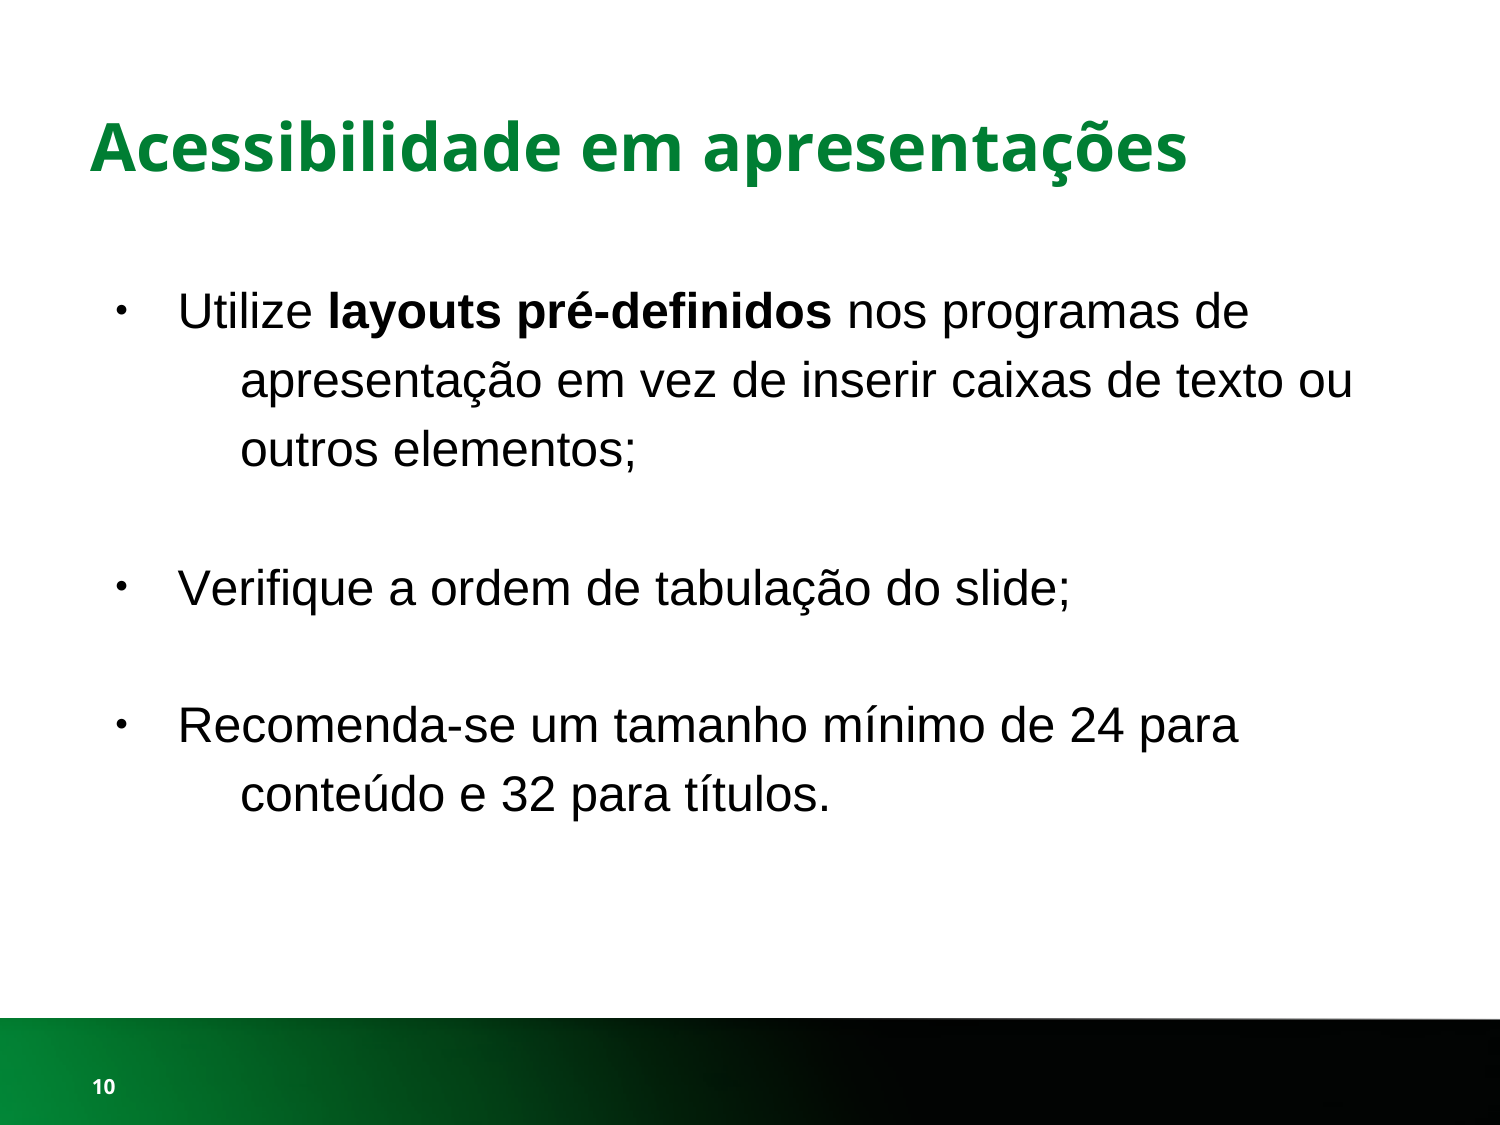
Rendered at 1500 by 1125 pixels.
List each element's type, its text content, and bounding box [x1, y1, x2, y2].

picture [0, 1018, 1500, 1125]
title Acessibilidade em apresentações [75, 45, 1426, 233]
list Utilize layouts pré-definidos nos programas de apresentação em vez de inserir caixas de texto ou outros elementos; Verifique a ordem de tabulação do slide; Recomenda-se um tamanho mínimo de 24 para conteúdo e 32 para títulos. [75, 262, 1426, 1005]
